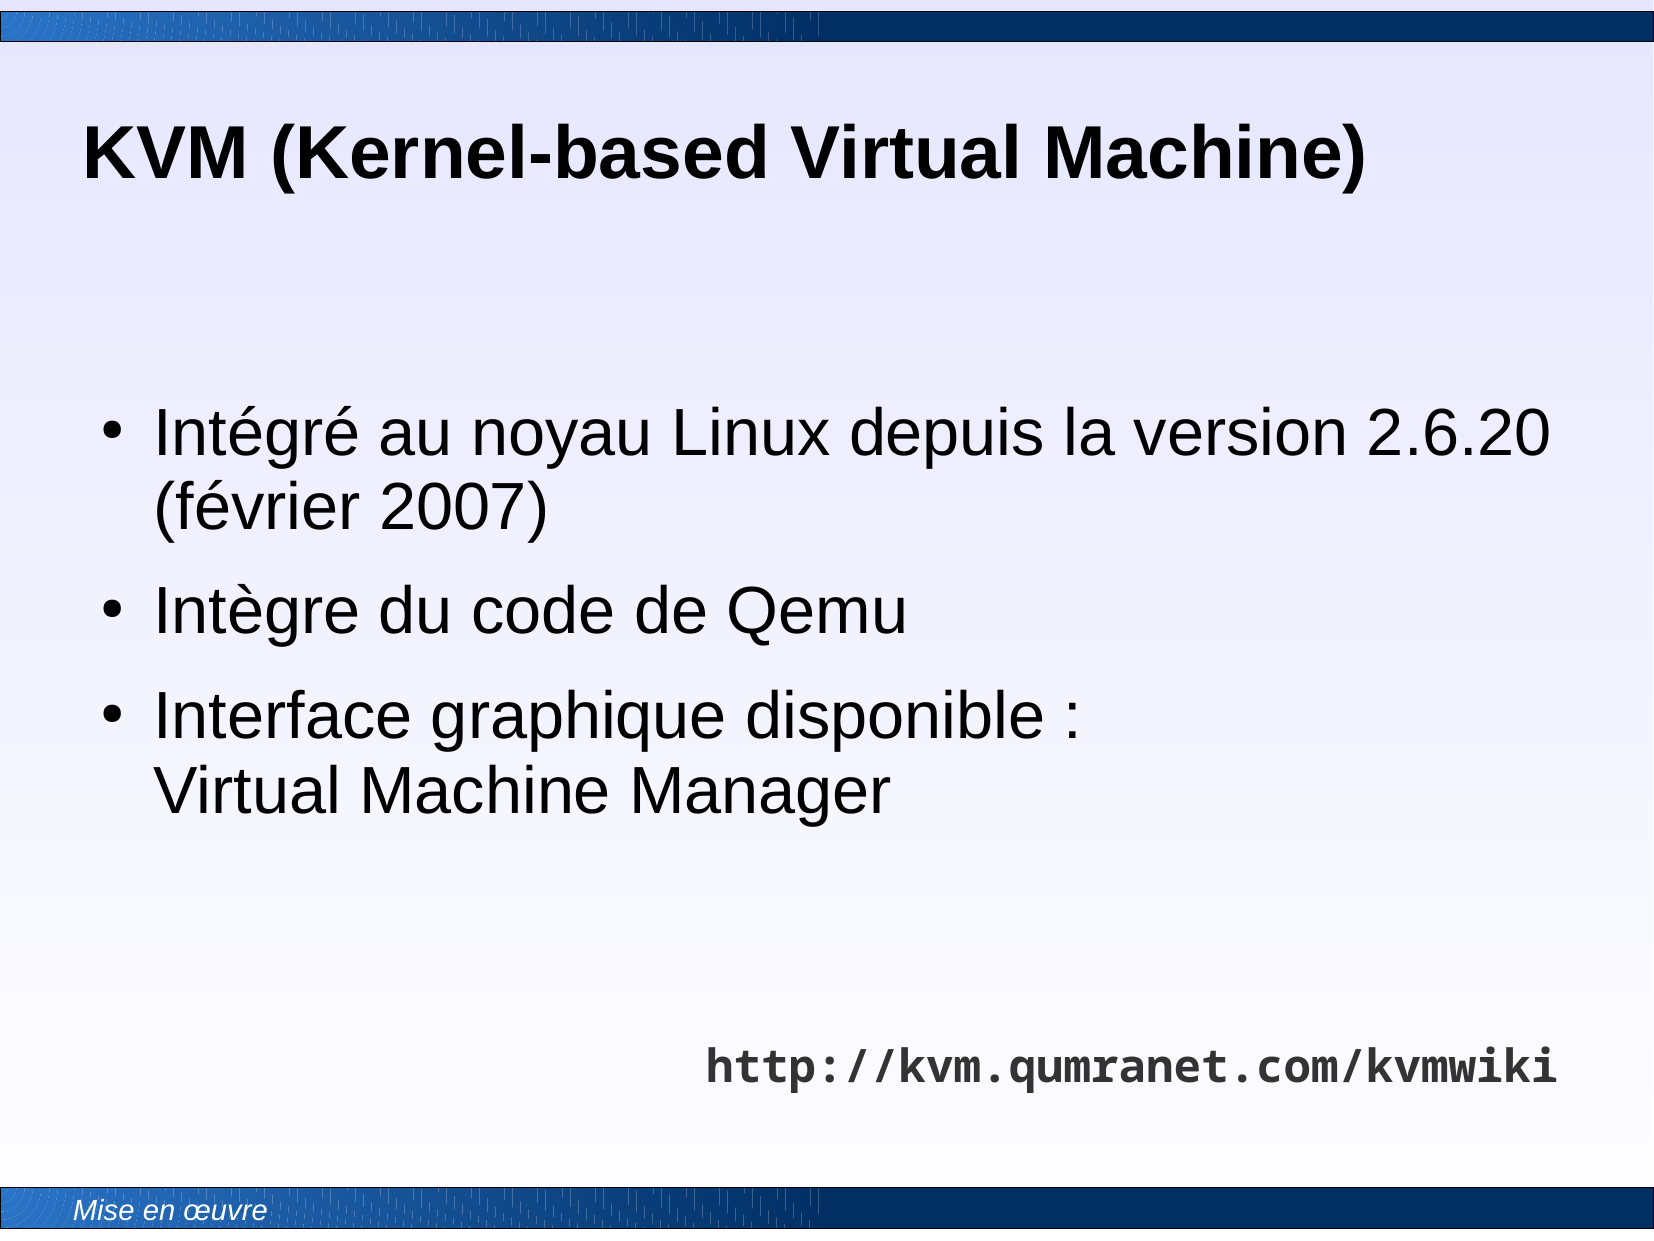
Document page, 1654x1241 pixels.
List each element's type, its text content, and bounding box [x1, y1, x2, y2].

title KVM (Kernel-based Virtual Machine) [82, 56, 1571, 250]
list Intégré au noyau Linux depuis la version 2.6.20 (février 2007) Intègre du code de Qemu Interface graphique disponible : Virtual Machine Manager [82, 290, 1571, 922]
text_box Mise en œuvre [58, 1186, 406, 1235]
text_box http://kvm.qumranet.com/kvmwiki [670, 1026, 1595, 1094]
